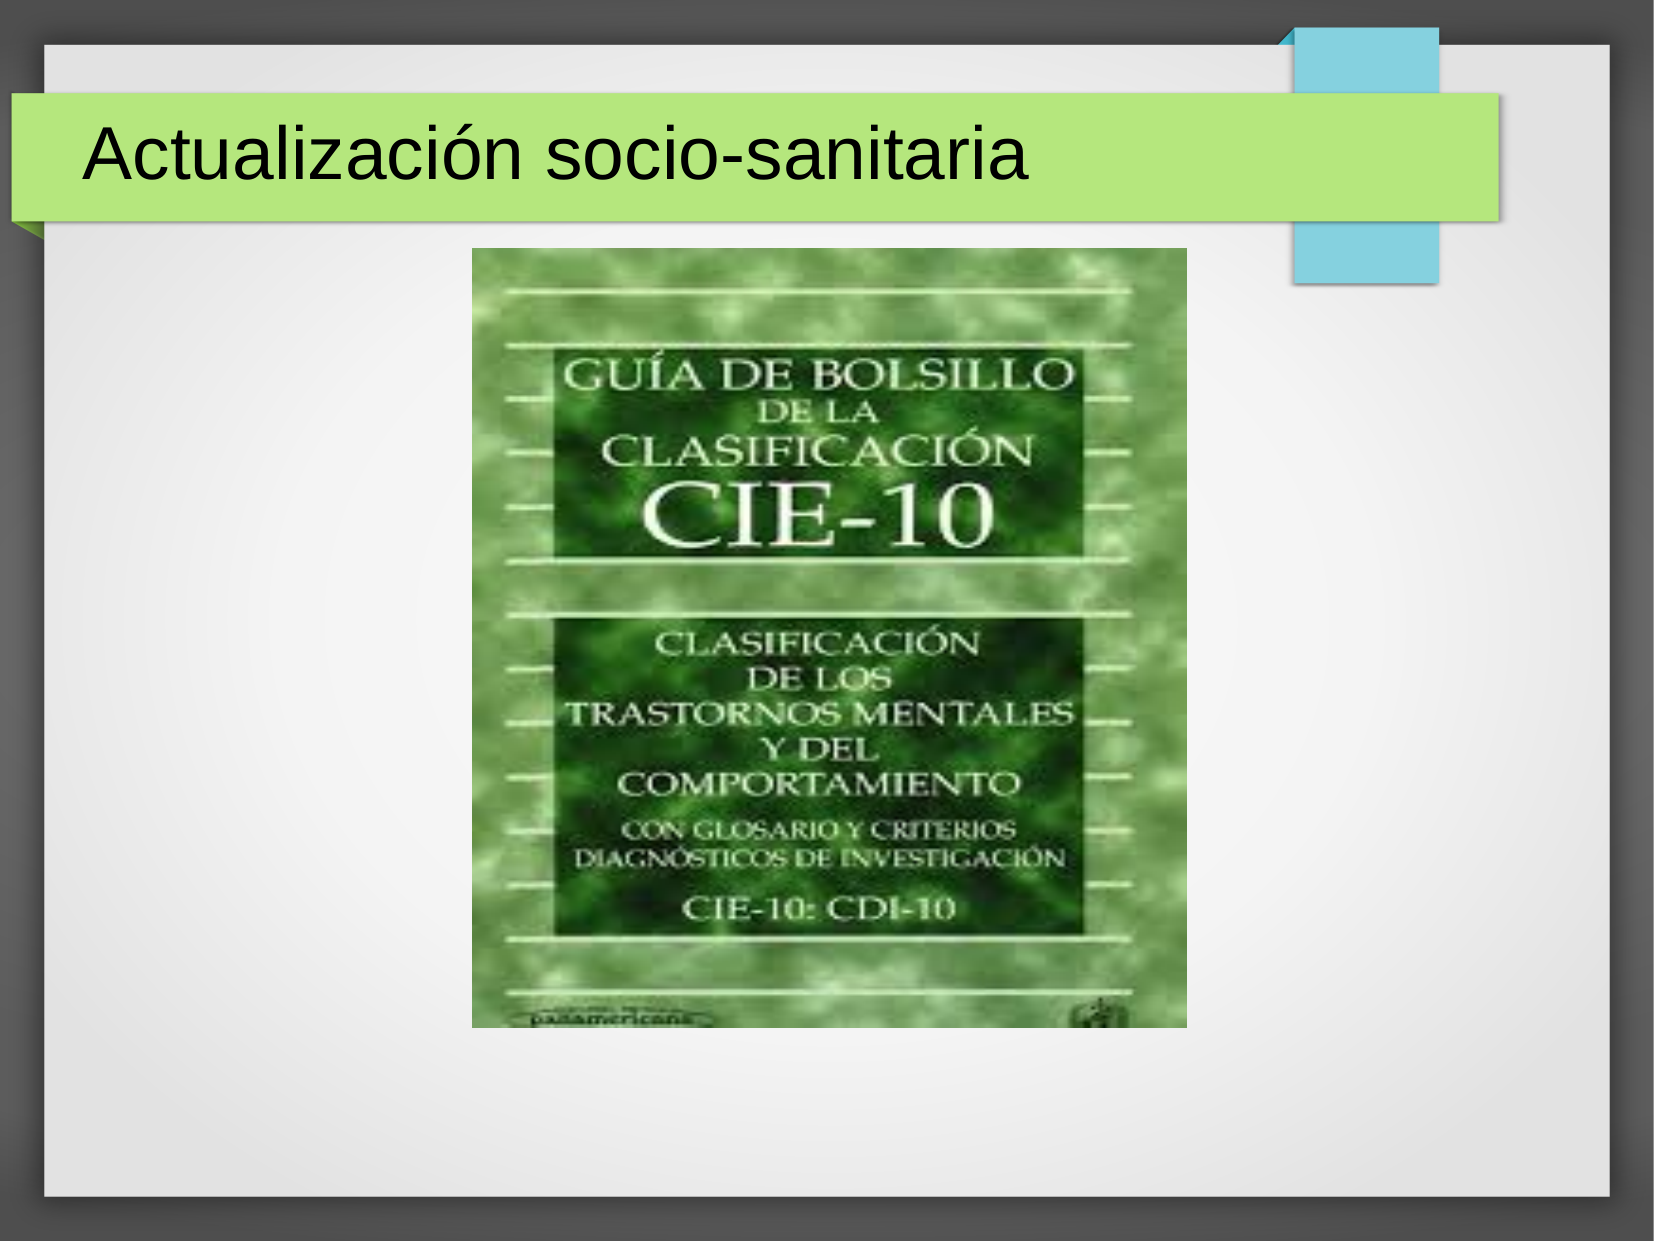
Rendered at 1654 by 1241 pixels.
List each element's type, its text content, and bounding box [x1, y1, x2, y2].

title Actualización socio-sanitaria [82, 94, 1264, 213]
picture [0, 0, 1654, 1241]
